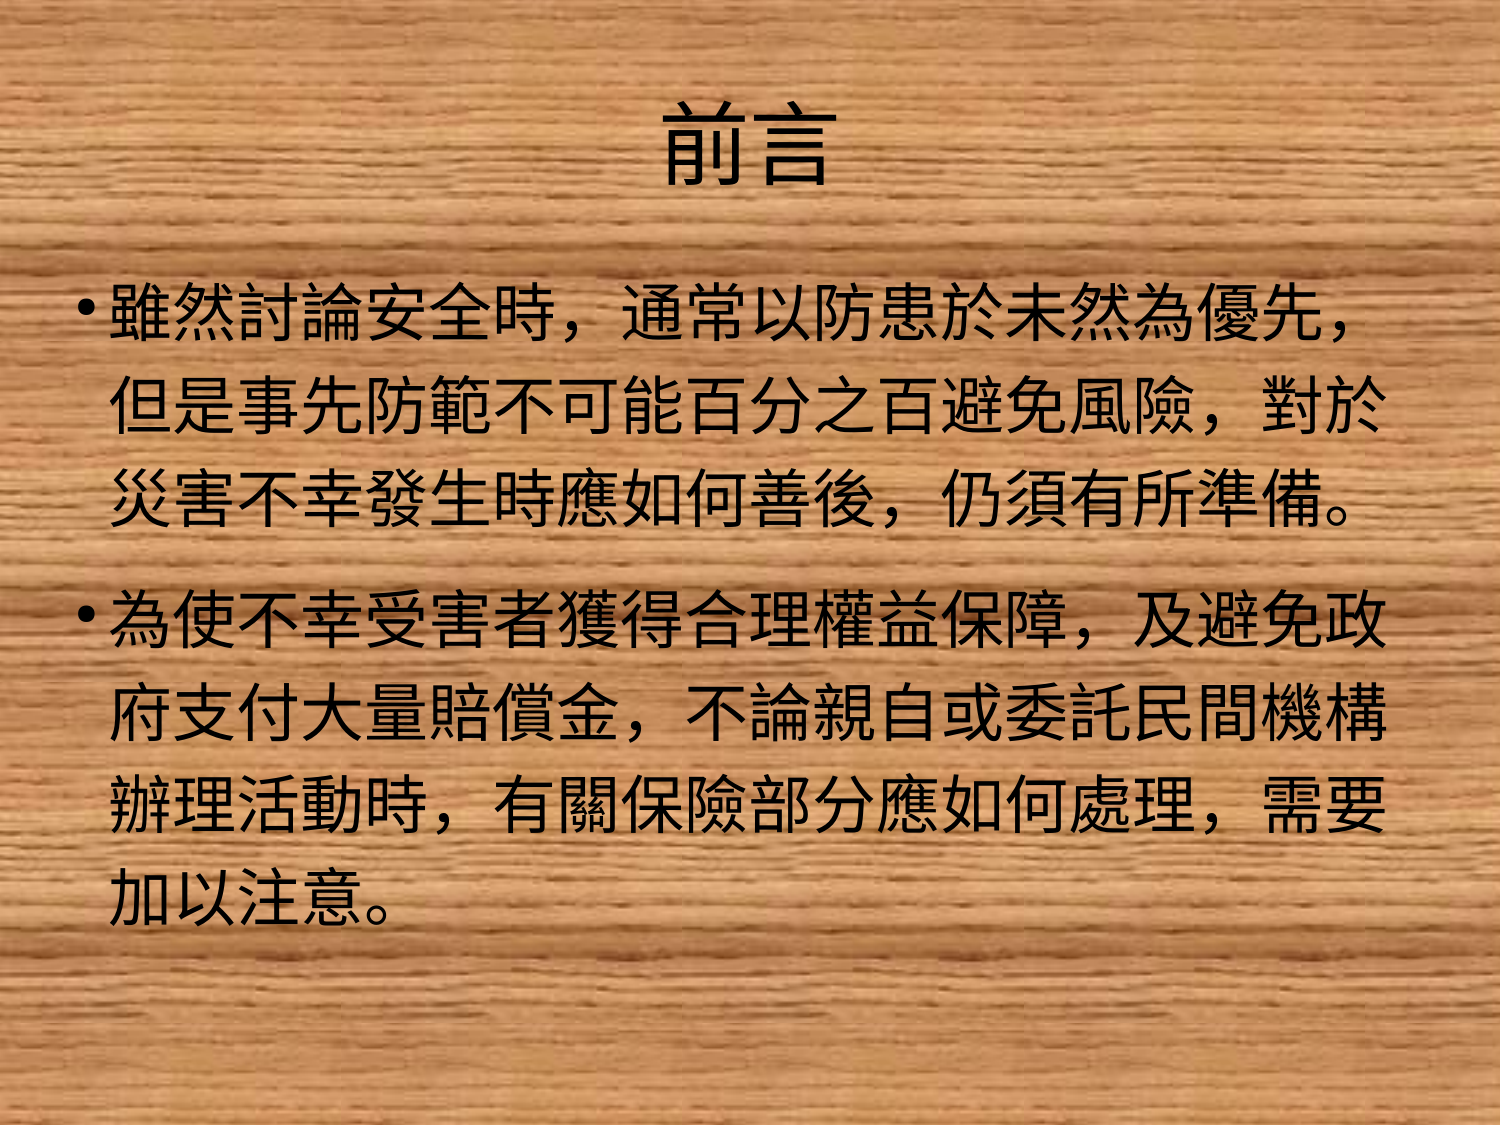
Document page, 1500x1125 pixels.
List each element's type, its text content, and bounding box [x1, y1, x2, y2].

list 雖然討論安全時，通常以防患於未然為優先，但是事先防範不可能百分之百避免風險，對於災害不幸發生時應如何善後，仍須有所準備。 為使不幸受害者獲得合理權益保障，及避免政府支付大量賠償金，不論親自或委託民間機構辦理活動時，有關保險部分應如何處理，需要加以注意。 [75, 262, 1425, 1005]
picture [0, 0, 1500, 1125]
title 前言 [75, 45, 1425, 233]
